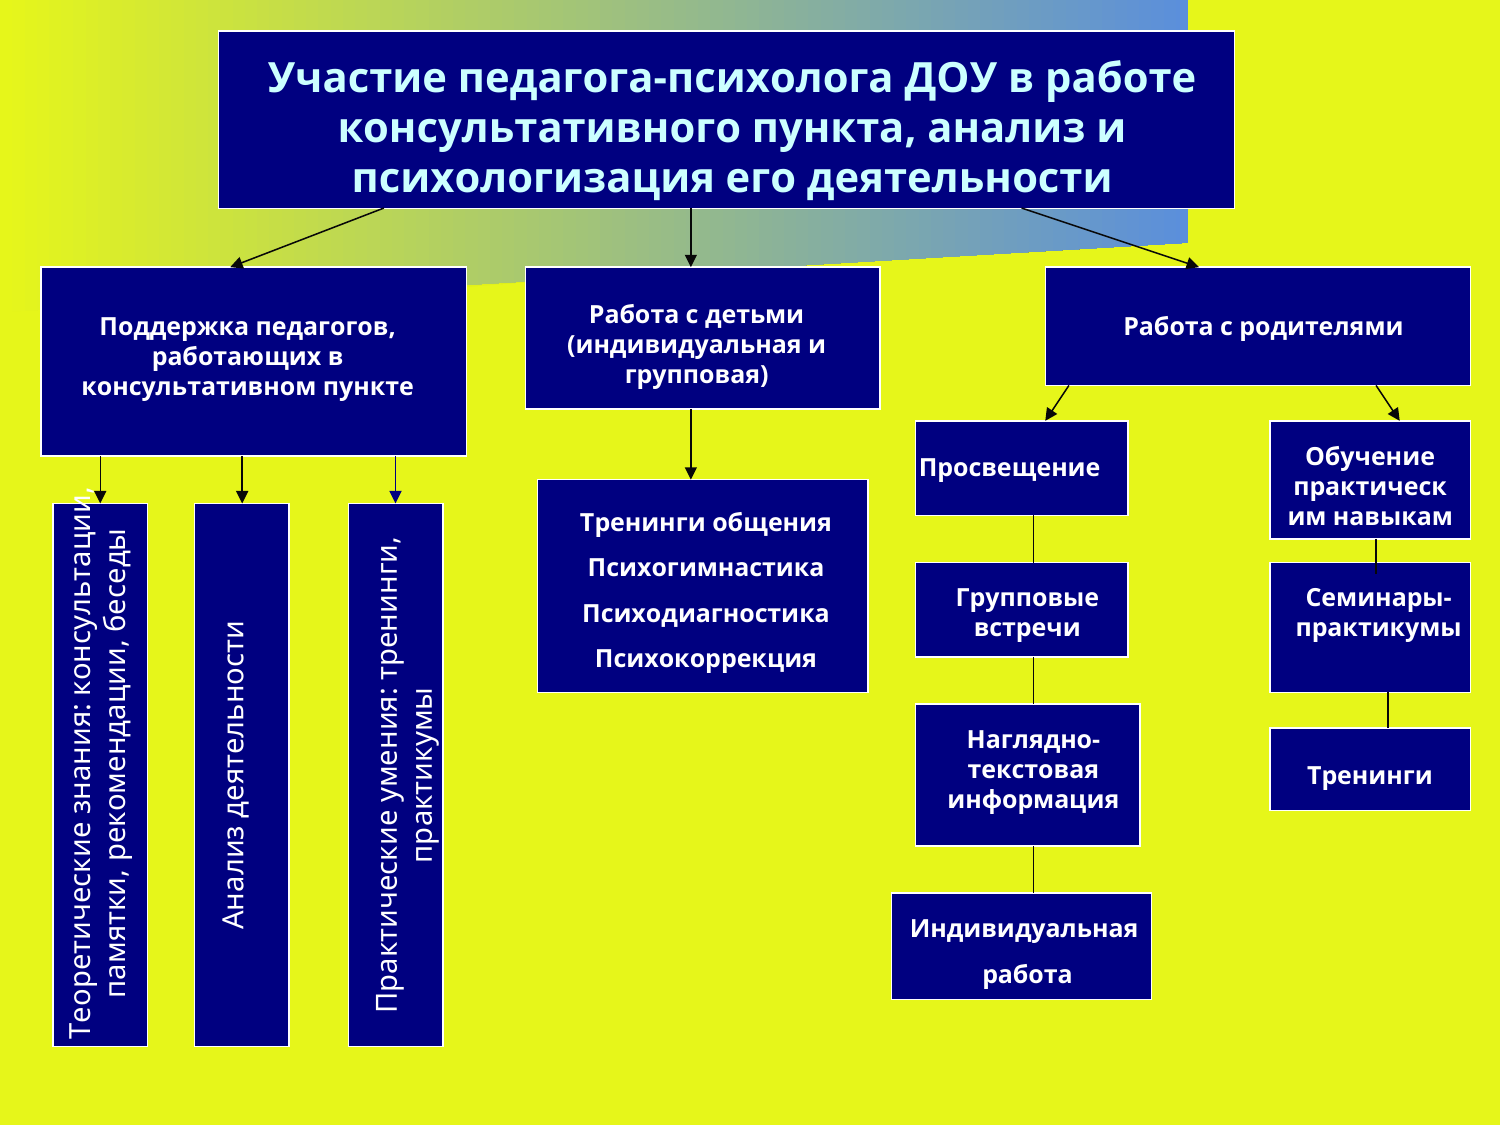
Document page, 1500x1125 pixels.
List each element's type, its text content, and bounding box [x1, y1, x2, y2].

text_box Практические умения: тренинги, практикумы [360, 456, 446, 1094]
text_box Обучение практическим навыкам [1269, 432, 1471, 538]
text_box [891, 996, 1152, 1000]
text_box Семинары-практикумы [1257, 574, 1500, 650]
text_box Наглядно-текстовая информация [891, 716, 1176, 822]
text_box Теоретические знания: консультации, памятки, рекомендации, беседы [53, 444, 139, 1082]
text_box [537, 681, 869, 693]
text_box [915, 650, 1129, 657]
text_box Тренинги [1281, 751, 1459, 797]
text_box Участие педагога-психолога ДОУ в работе консультативного пункта, анализ и психологизация его деятельности [242, 42, 1223, 209]
text_box [891, 893, 1152, 904]
text_box Работа с родителями [1080, 302, 1447, 349]
text_box Просвещение [879, 444, 1140, 490]
text_box [257, 503, 290, 1047]
text_box [525, 267, 880, 290]
text_box [1269, 562, 1375, 574]
text_box Анализ деятельности [206, 456, 257, 1094]
text_box Поддержка педагогов, работающих в консультативном пункте [64, 302, 432, 408]
text_box Тренинги общения Психогимнастика Психодиагностика Психокоррекция [523, 498, 890, 681]
text_box [1045, 267, 1471, 386]
text_box [41, 267, 467, 456]
text_box [1269, 727, 1471, 811]
text_box [348, 503, 360, 1047]
text_box [1269, 420, 1471, 432]
text_box [194, 503, 206, 1047]
text_box [915, 490, 1129, 516]
text_box Групповые встречи [891, 574, 1164, 650]
text_box [915, 822, 1140, 847]
text_box Работа с детьми (индивидуальная и групповая) [513, 290, 880, 397]
text_box [915, 420, 1129, 444]
text_box [915, 704, 1140, 716]
text_box [139, 503, 148, 1047]
text_box [1269, 650, 1471, 693]
text_box [915, 562, 1129, 574]
text_box Индивидуальная работа [891, 904, 1164, 996]
text_box [525, 397, 880, 409]
text_box [218, 30, 1235, 209]
text_box [537, 479, 869, 498]
text_box [1377, 562, 1471, 574]
